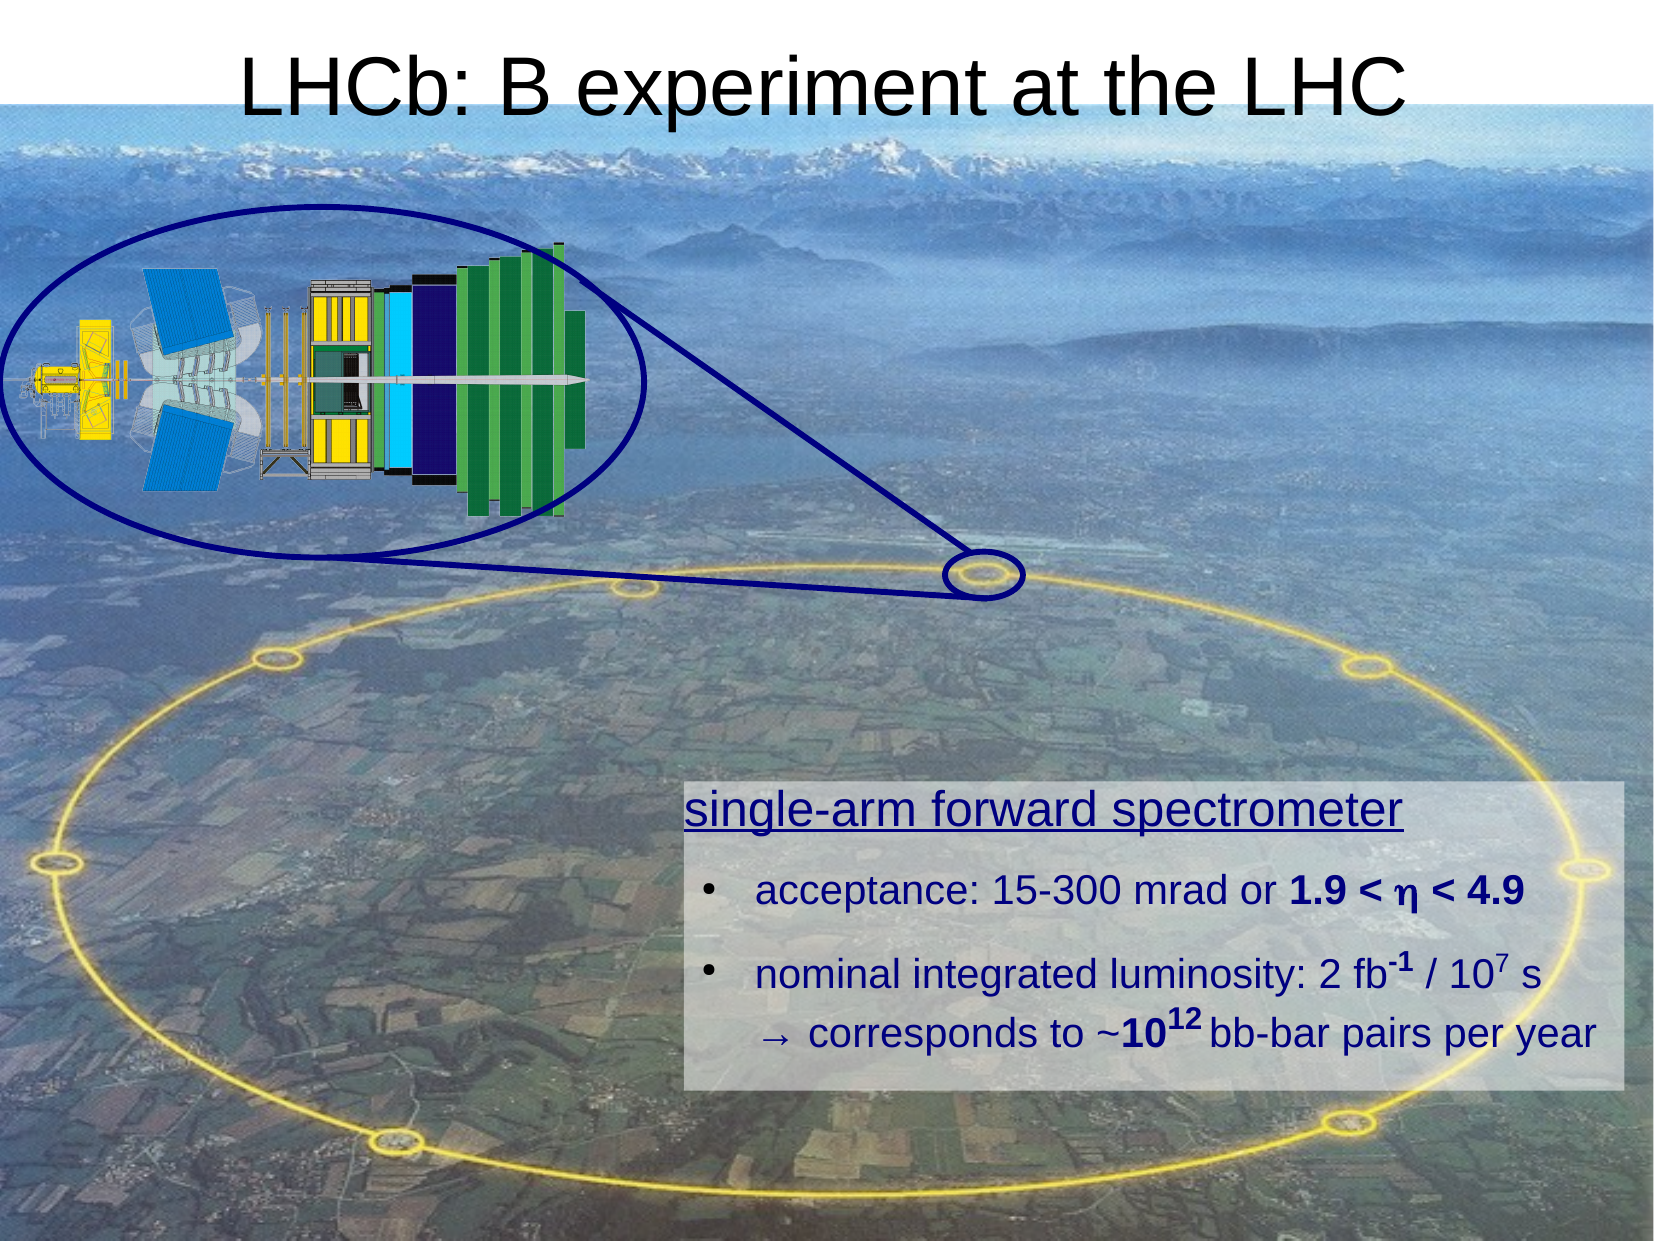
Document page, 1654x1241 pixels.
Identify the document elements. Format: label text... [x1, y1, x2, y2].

title LHCb: B experiment at the LHC [79, 29, 1568, 145]
picture [3, 210, 641, 554]
picture [0, 104, 1654, 1241]
picture [388, 315, 962, 593]
picture [949, 555, 1019, 595]
list single-arm forward spectrometer acceptance: 15-300 mrad or 1.9 <  < 4.9 nominal integrated luminosity: 2 fb-1 / 107 s → corresponds to ~1012 bb-bar pairs per year [683, 781, 1625, 1091]
